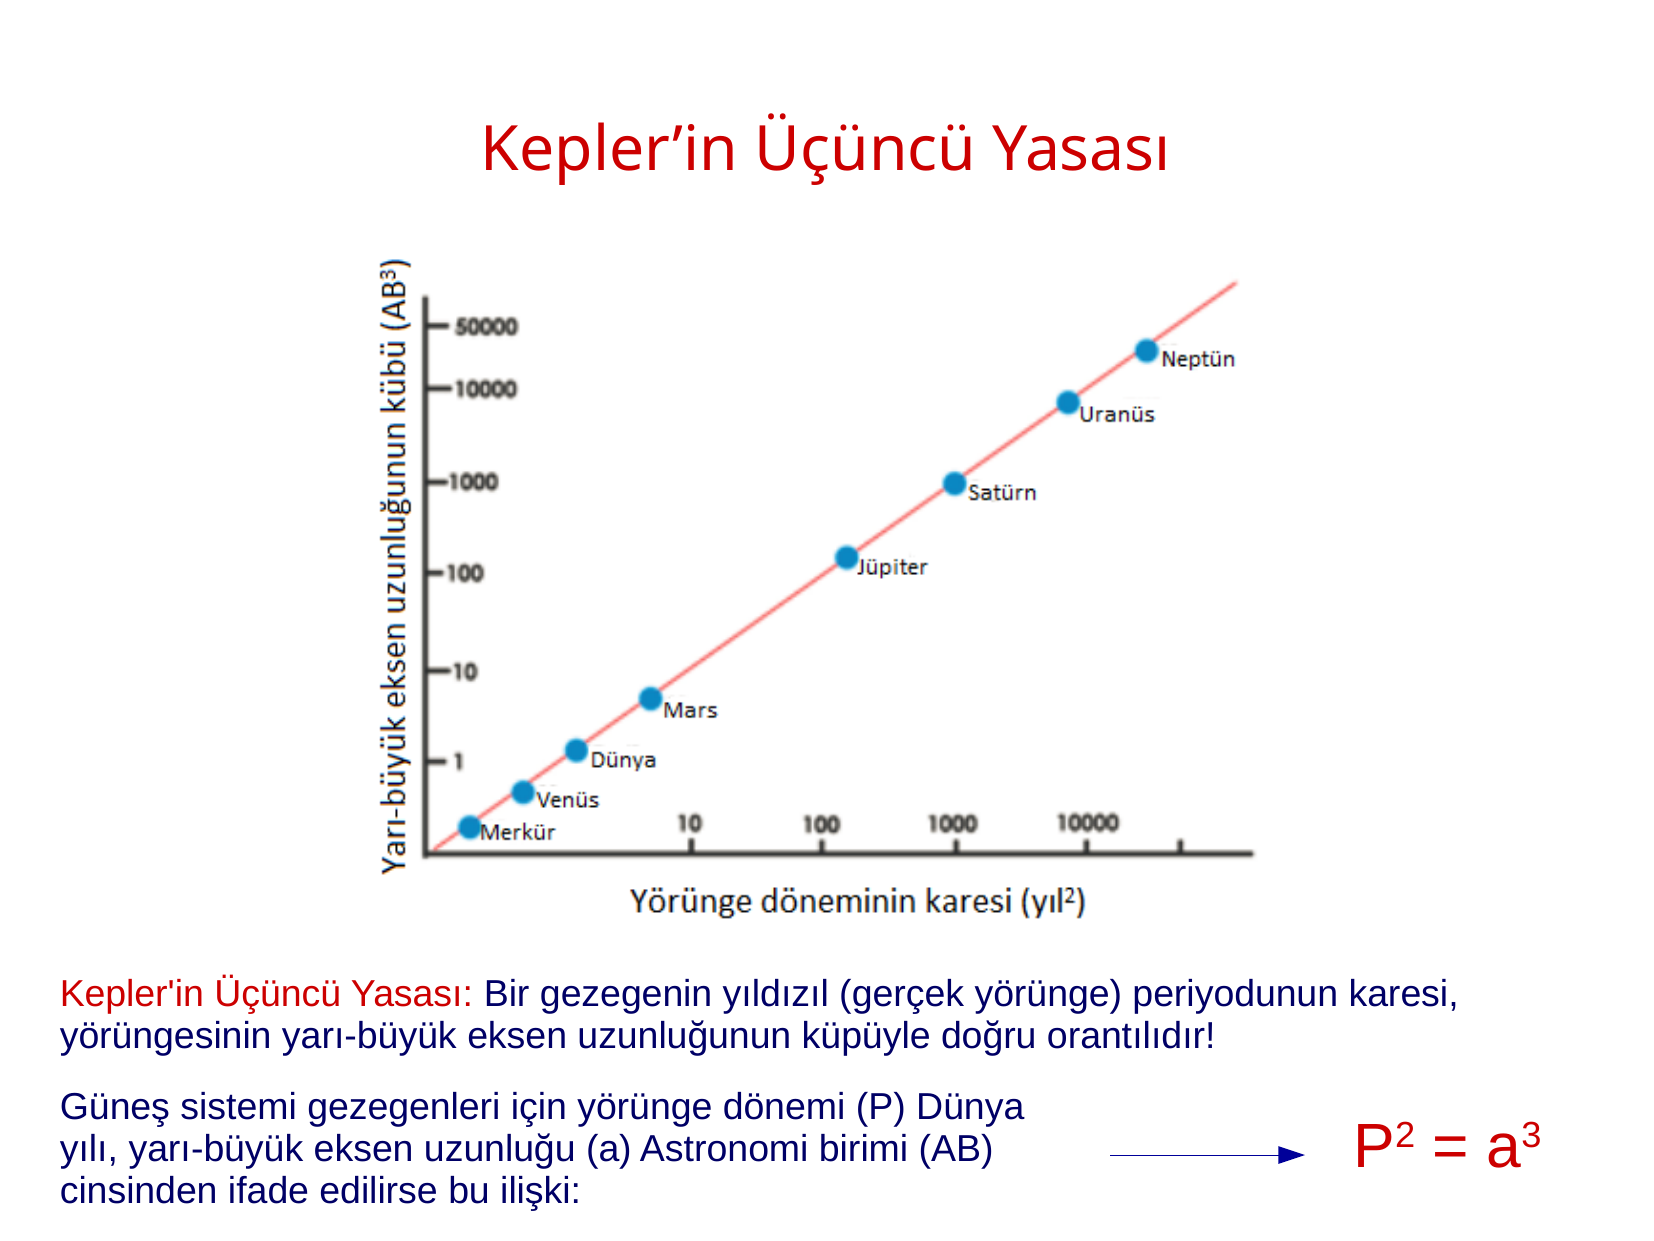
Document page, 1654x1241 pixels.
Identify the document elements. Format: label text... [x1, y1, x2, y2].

text_box Güneş sistemi gezegenleri için yörünge dönemi (P) Dünya yılı, yarı-büyük eksen uzunluğu (a) Astronomi birimi (AB) cinsinden ifade edilirse bu ilişki: [45, 1077, 1081, 1219]
picture [373, 239, 1261, 931]
text_box P2 = a3 [1320, 1104, 1576, 1189]
text_box Kepler'in Üçüncü Yasası: Bir gezegenin yıldızıl (gerçek yörünge) periyodunun karesi, yörüngesinin yarı-büyük eksen uzunluğunun küpüyle doğru orantılıdır! [45, 965, 1606, 1065]
title Kepler’in Üçüncü Yasası [82, 78, 1571, 212]
